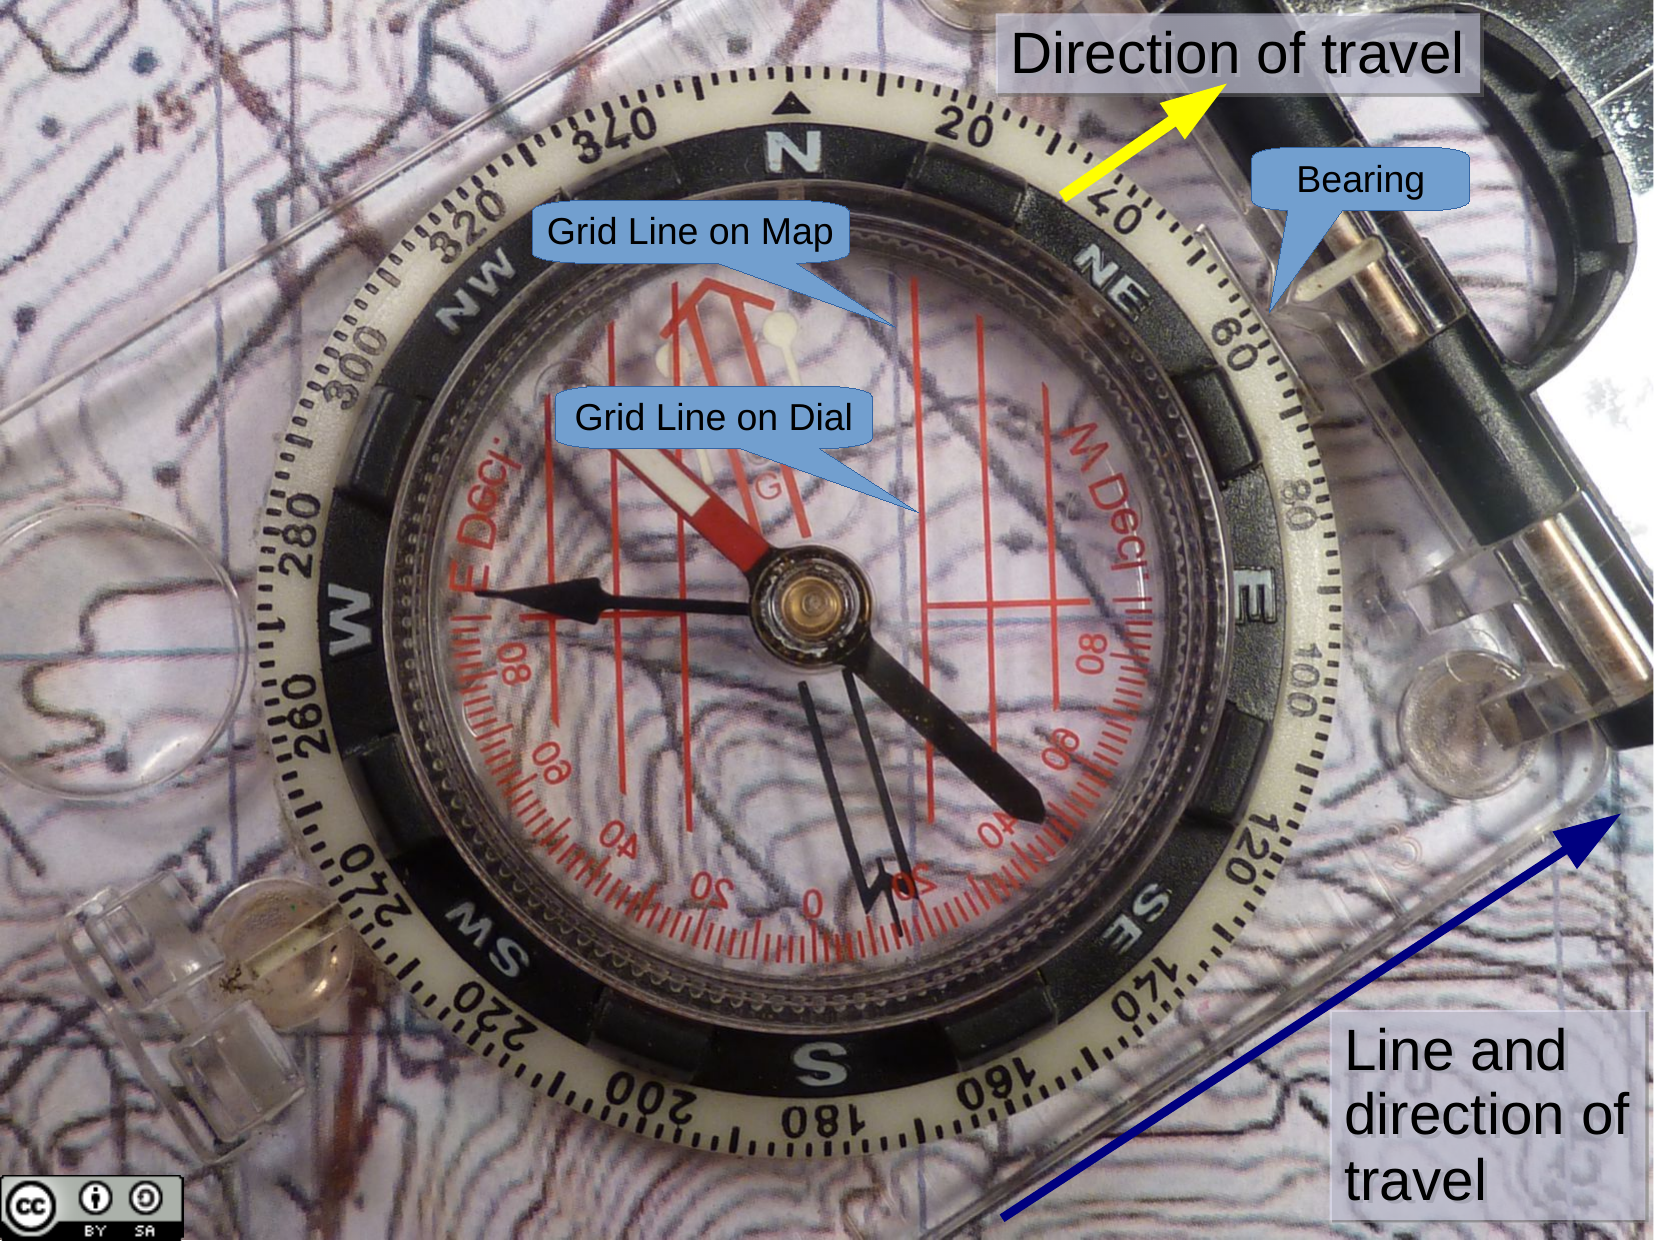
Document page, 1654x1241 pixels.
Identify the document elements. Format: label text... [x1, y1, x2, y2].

text_box Grid Line on Map [532, 200, 896, 328]
text_box Grid Line on Dial [555, 386, 919, 513]
text_box Direction of travel [995, 13, 1481, 94]
picture [0, 0, 1654, 1241]
text_box Line and direction of travel [1329, 1009, 1646, 1220]
text_box Bearing [1251, 147, 1470, 313]
